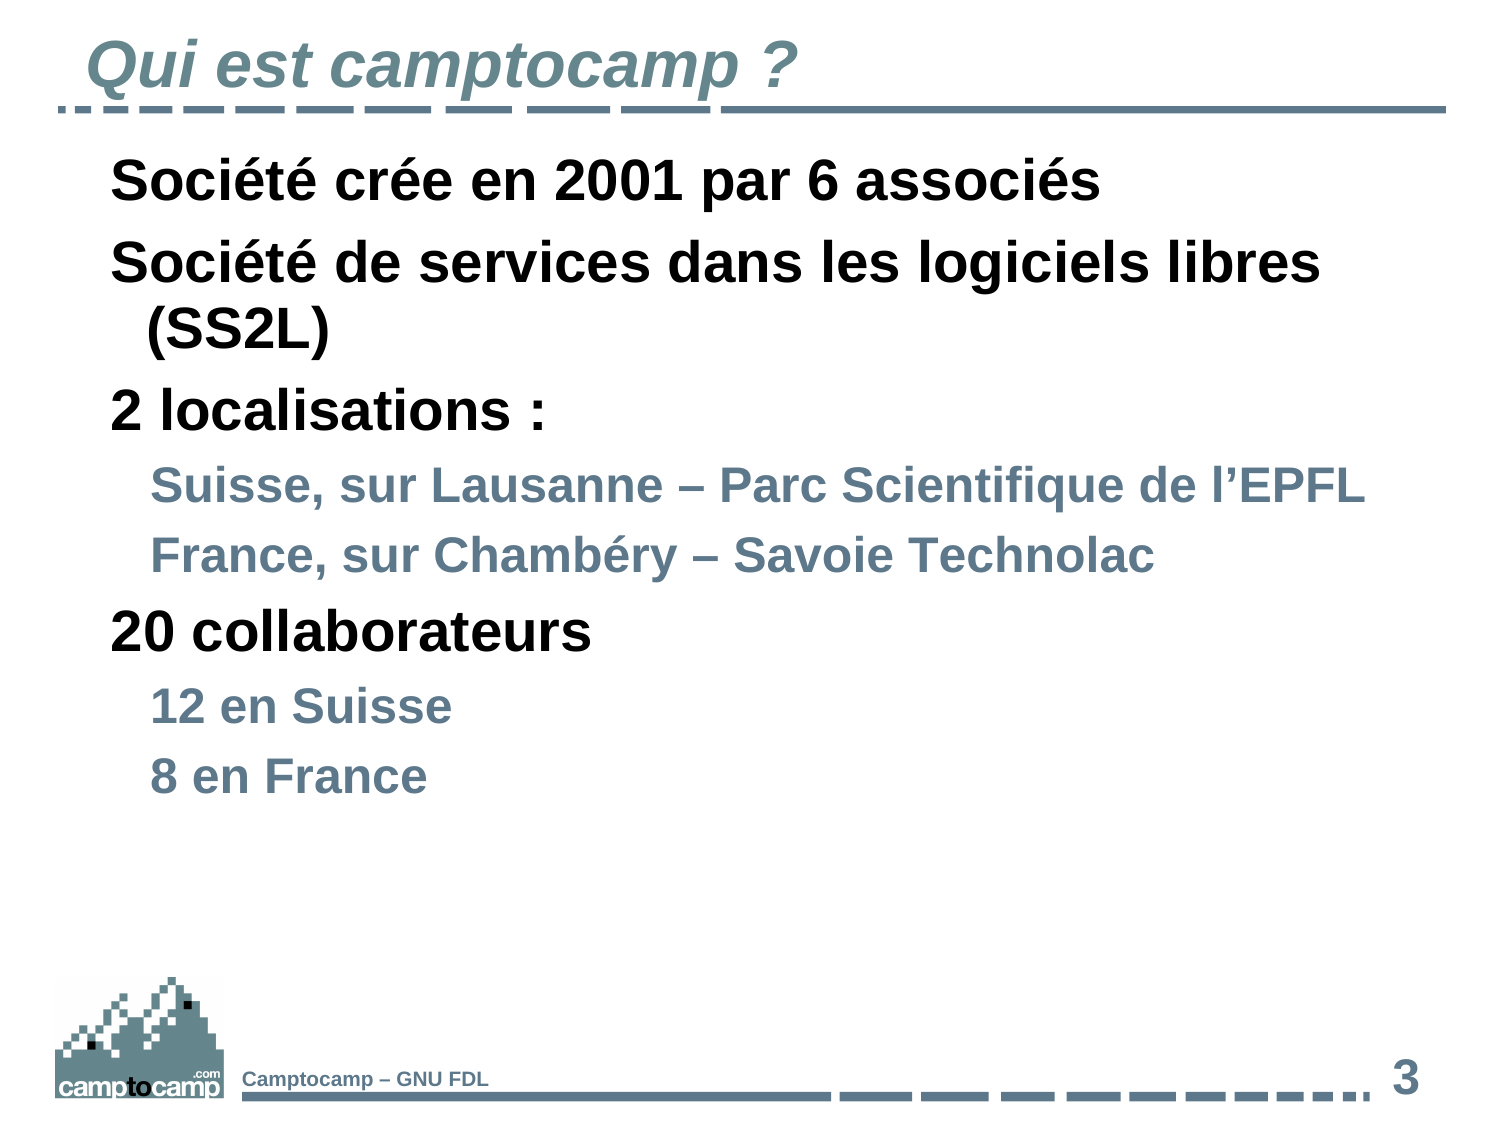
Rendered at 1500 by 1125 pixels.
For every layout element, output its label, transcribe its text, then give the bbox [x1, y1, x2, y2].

picture [55, 977, 224, 1101]
title Qui est camptocamp ? [70, 10, 1447, 116]
list Société crée en 2001 par 6 associés Société de services dans les logiciels libres (SS2L) 2 localisations : Suisse, sur Lausanne – Parc Scientifique de l’EPFL France, sur Chambéry – Savoie Technolac 20 collaborateurs 12 en Suisse 8 en France [60, 138, 1455, 1041]
